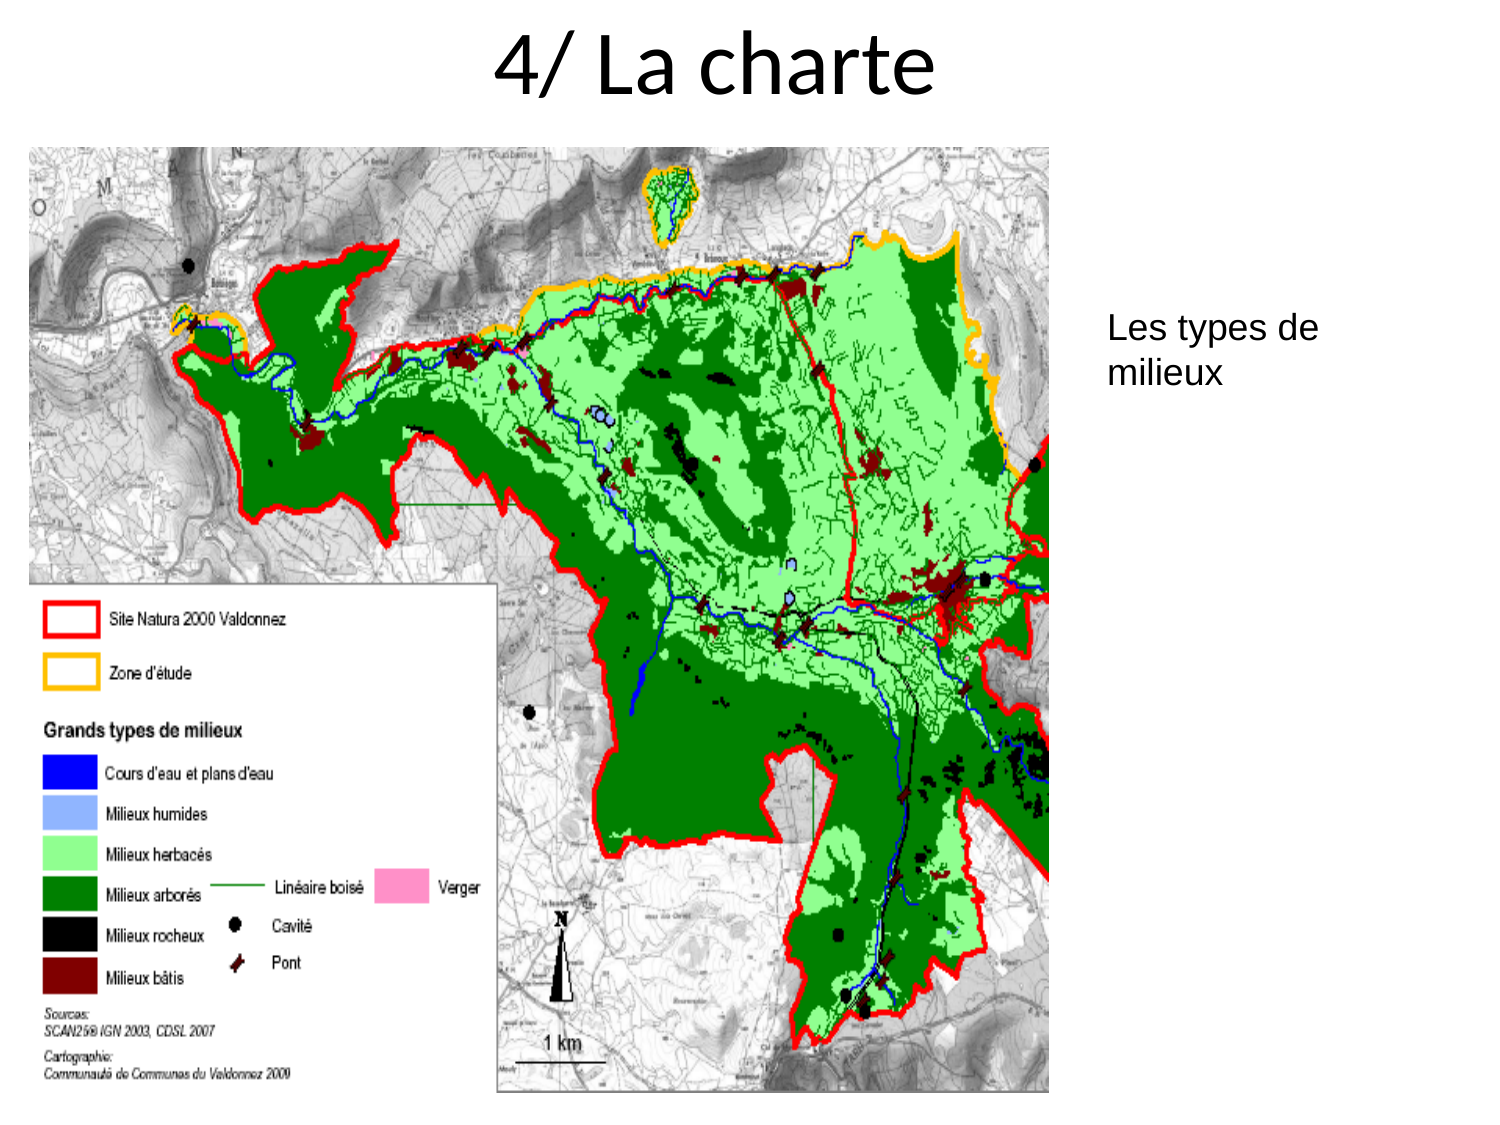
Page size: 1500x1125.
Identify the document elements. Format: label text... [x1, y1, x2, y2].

text_box Les types de milieux [1092, 295, 1447, 445]
title 4/ La charte [29, 42, 1402, 183]
picture [29, 183, 1049, 1093]
